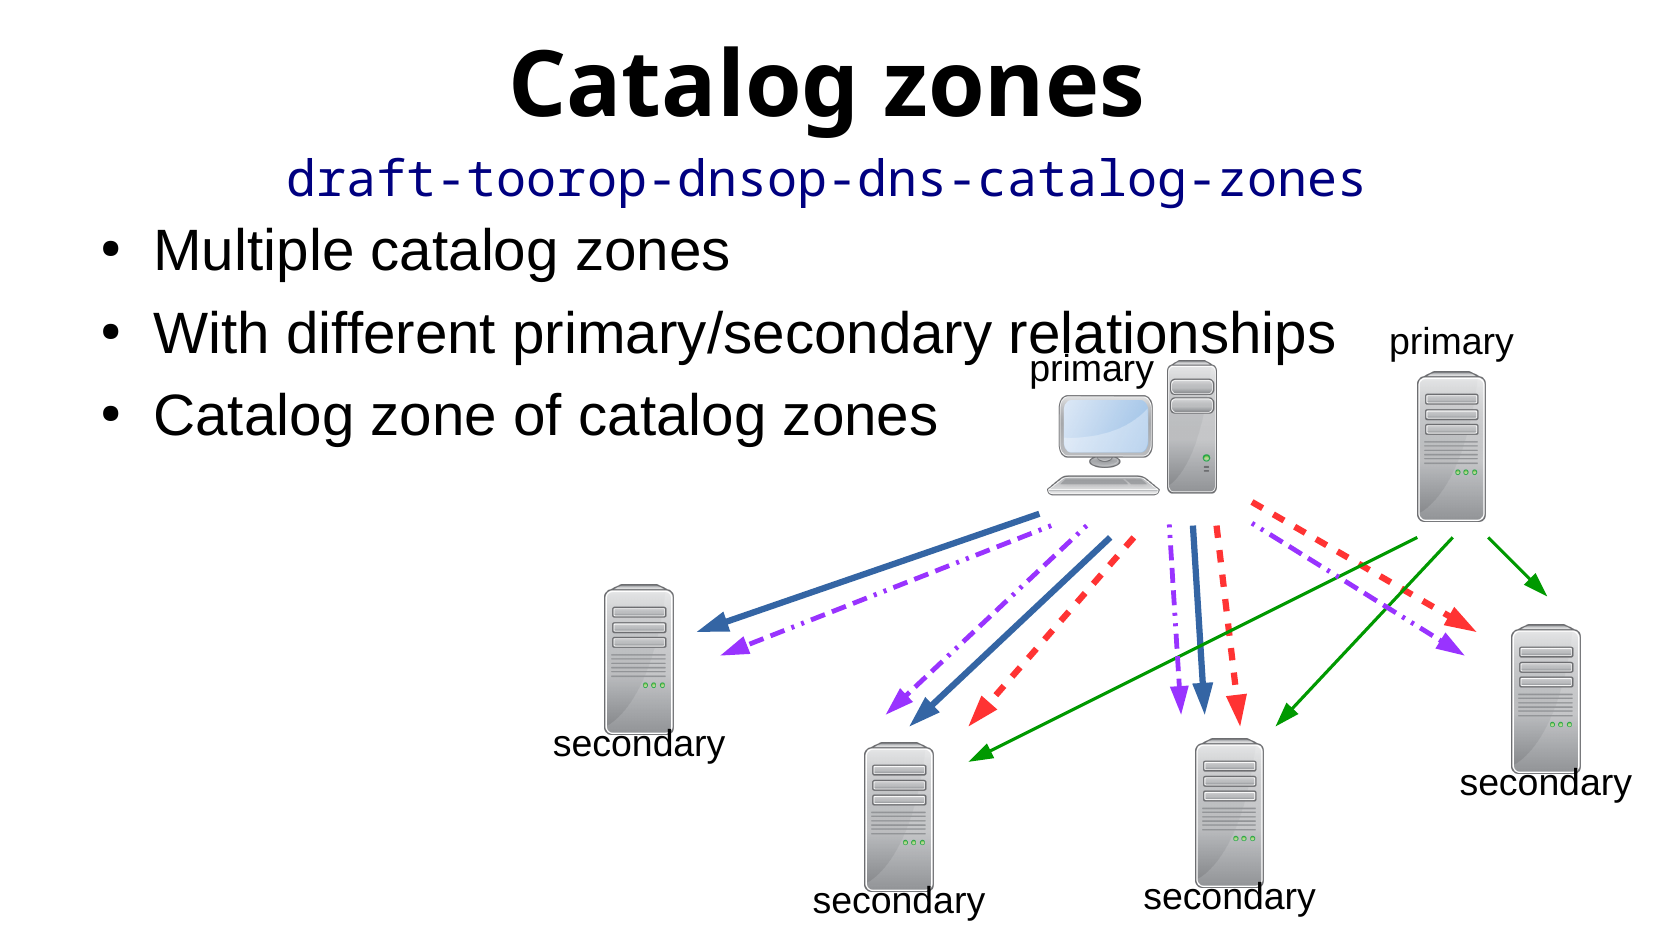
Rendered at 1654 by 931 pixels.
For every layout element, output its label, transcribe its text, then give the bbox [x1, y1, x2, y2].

picture [604, 584, 674, 735]
title Catalog zones draft-toorop-dnsop-dns-catalog-zones [82, 36, 1571, 193]
picture [864, 742, 934, 892]
picture [1511, 624, 1581, 774]
list Multiple catalog zones With different primary/secondary relationships Catalog zone of catalog zones [82, 217, 1642, 931]
picture [1417, 371, 1486, 522]
picture [1040, 360, 1217, 502]
picture [1195, 738, 1264, 888]
